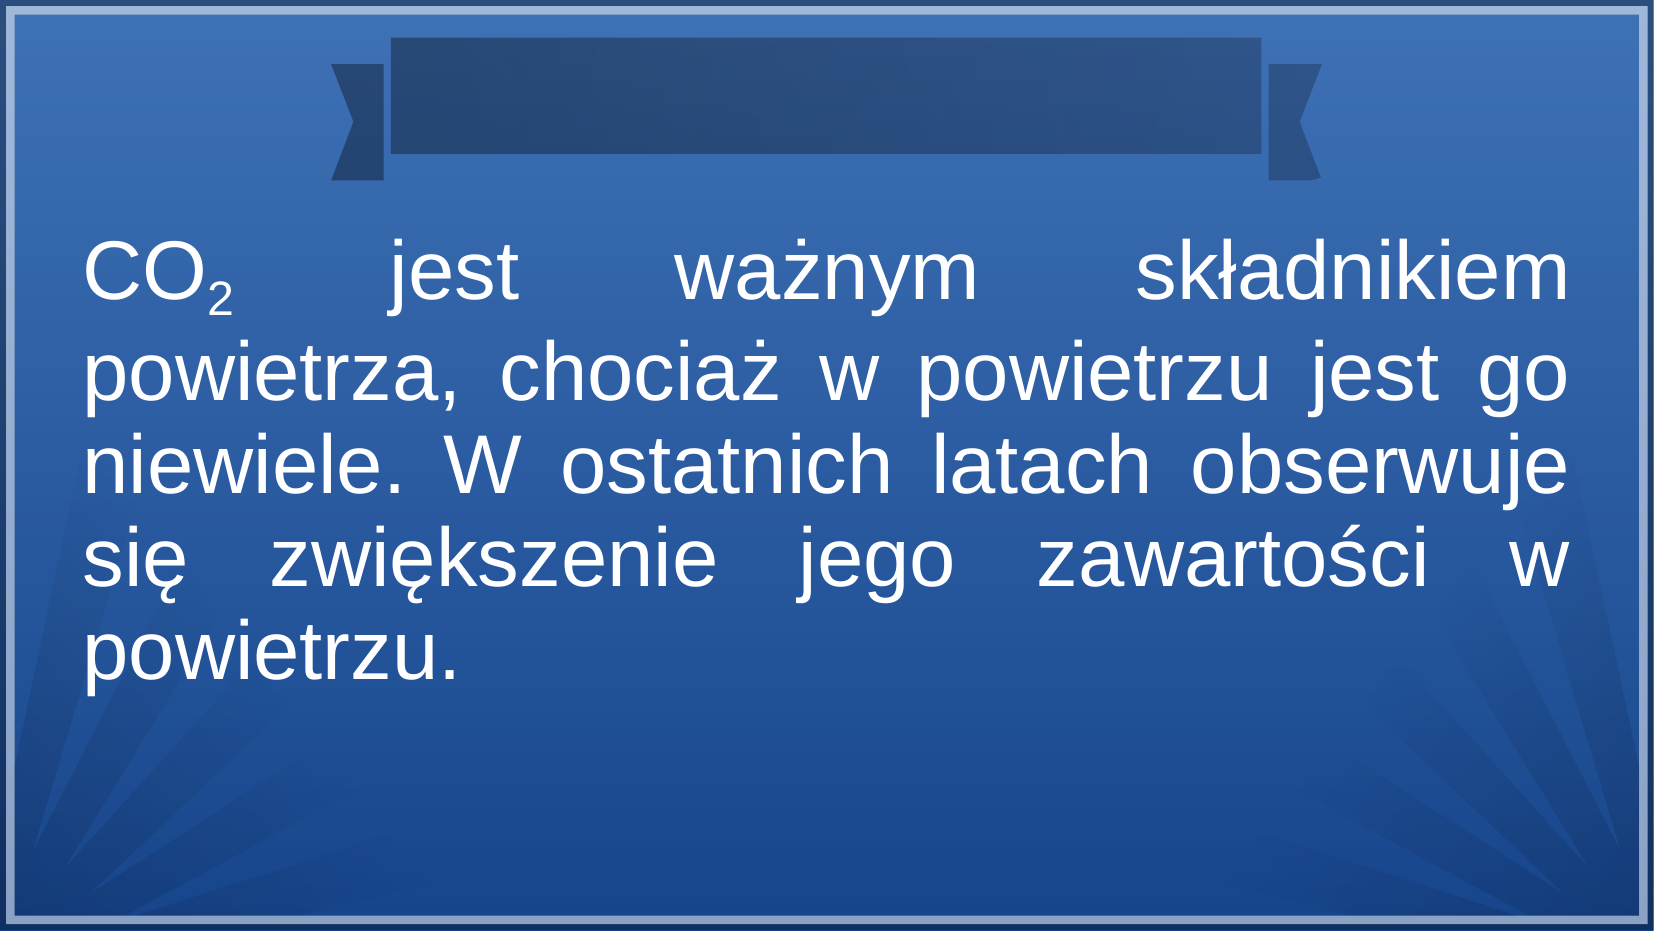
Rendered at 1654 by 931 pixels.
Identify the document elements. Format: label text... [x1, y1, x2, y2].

list CO2 jest ważnym składnikiem powietrza, chociaż w powietrzu jest go niewiele. W ostatnich latach obserwuje się zwiększenie jego zawartości w powietrzu. [82, 224, 1571, 848]
